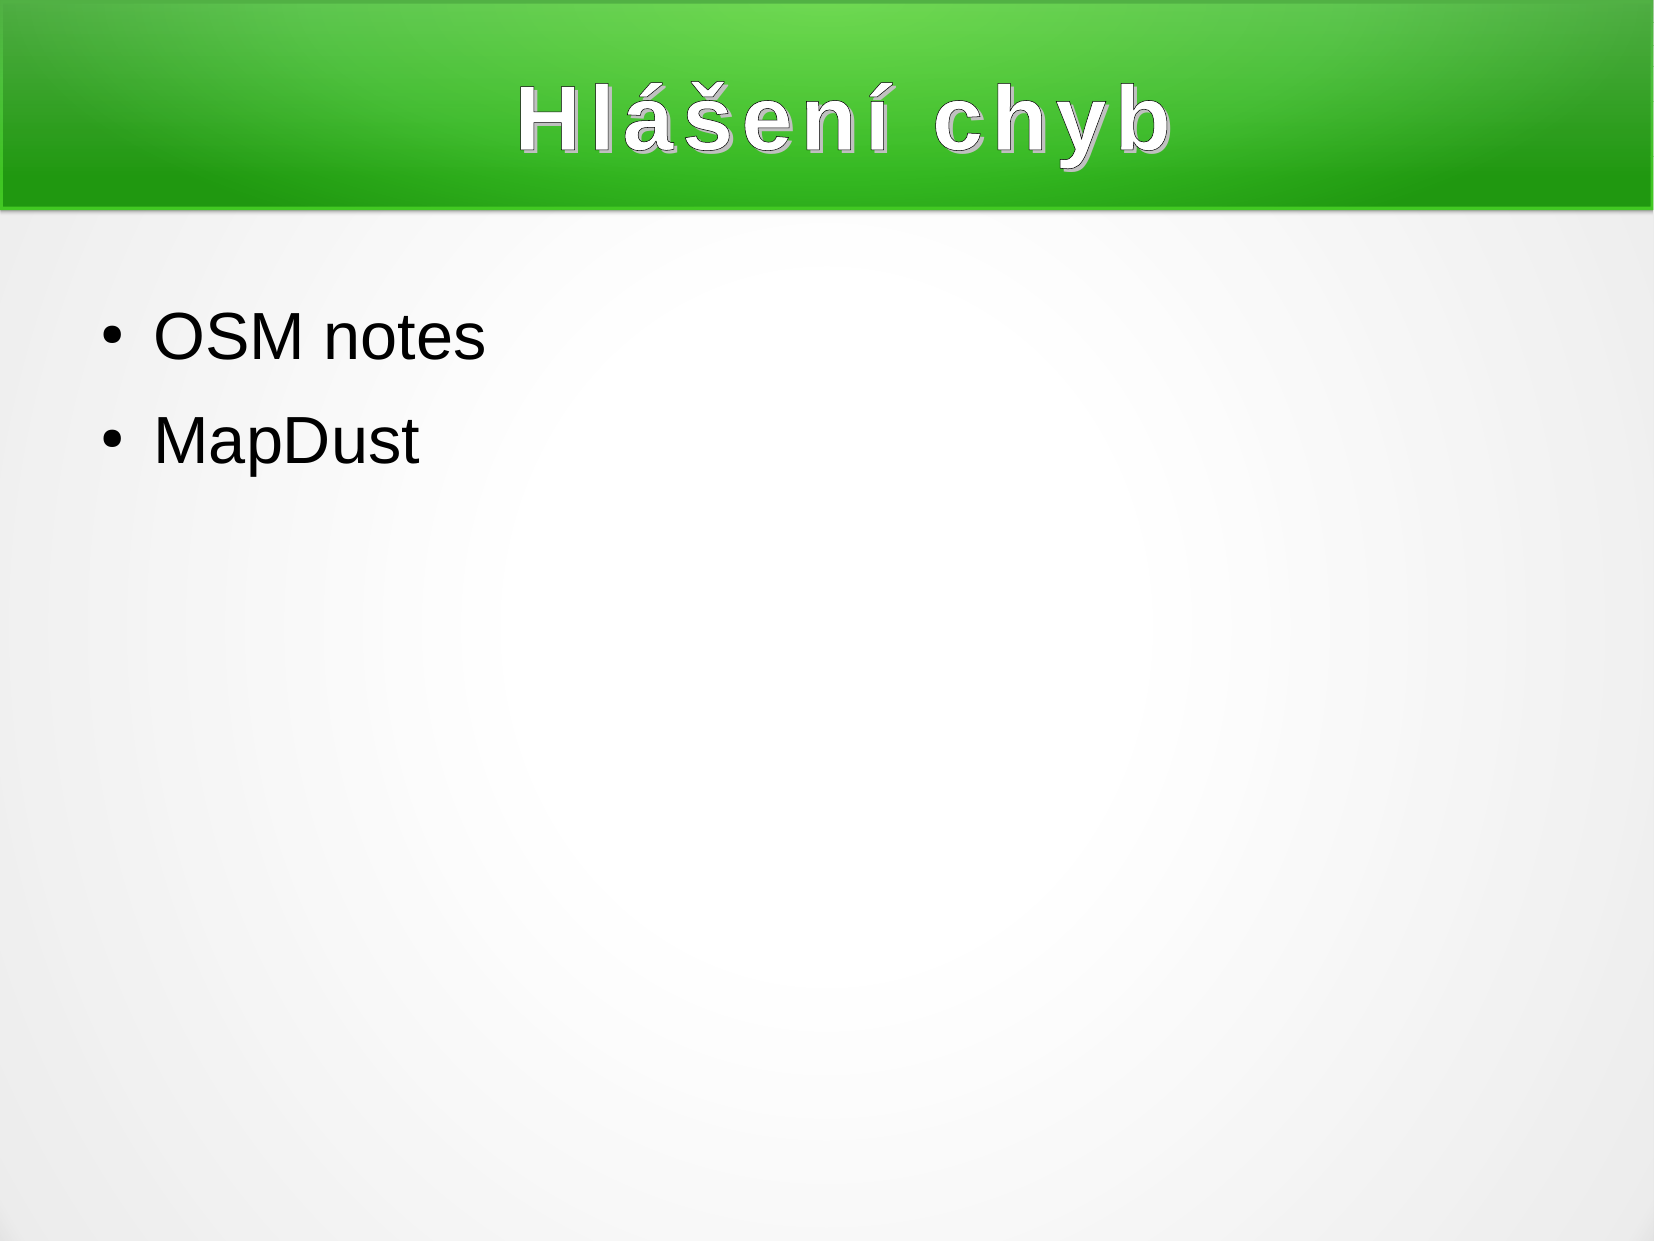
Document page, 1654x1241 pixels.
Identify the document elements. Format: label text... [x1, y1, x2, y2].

title Hlášení chyb [82, 47, 1571, 189]
list OSM notes MapDust [82, 299, 1571, 1019]
